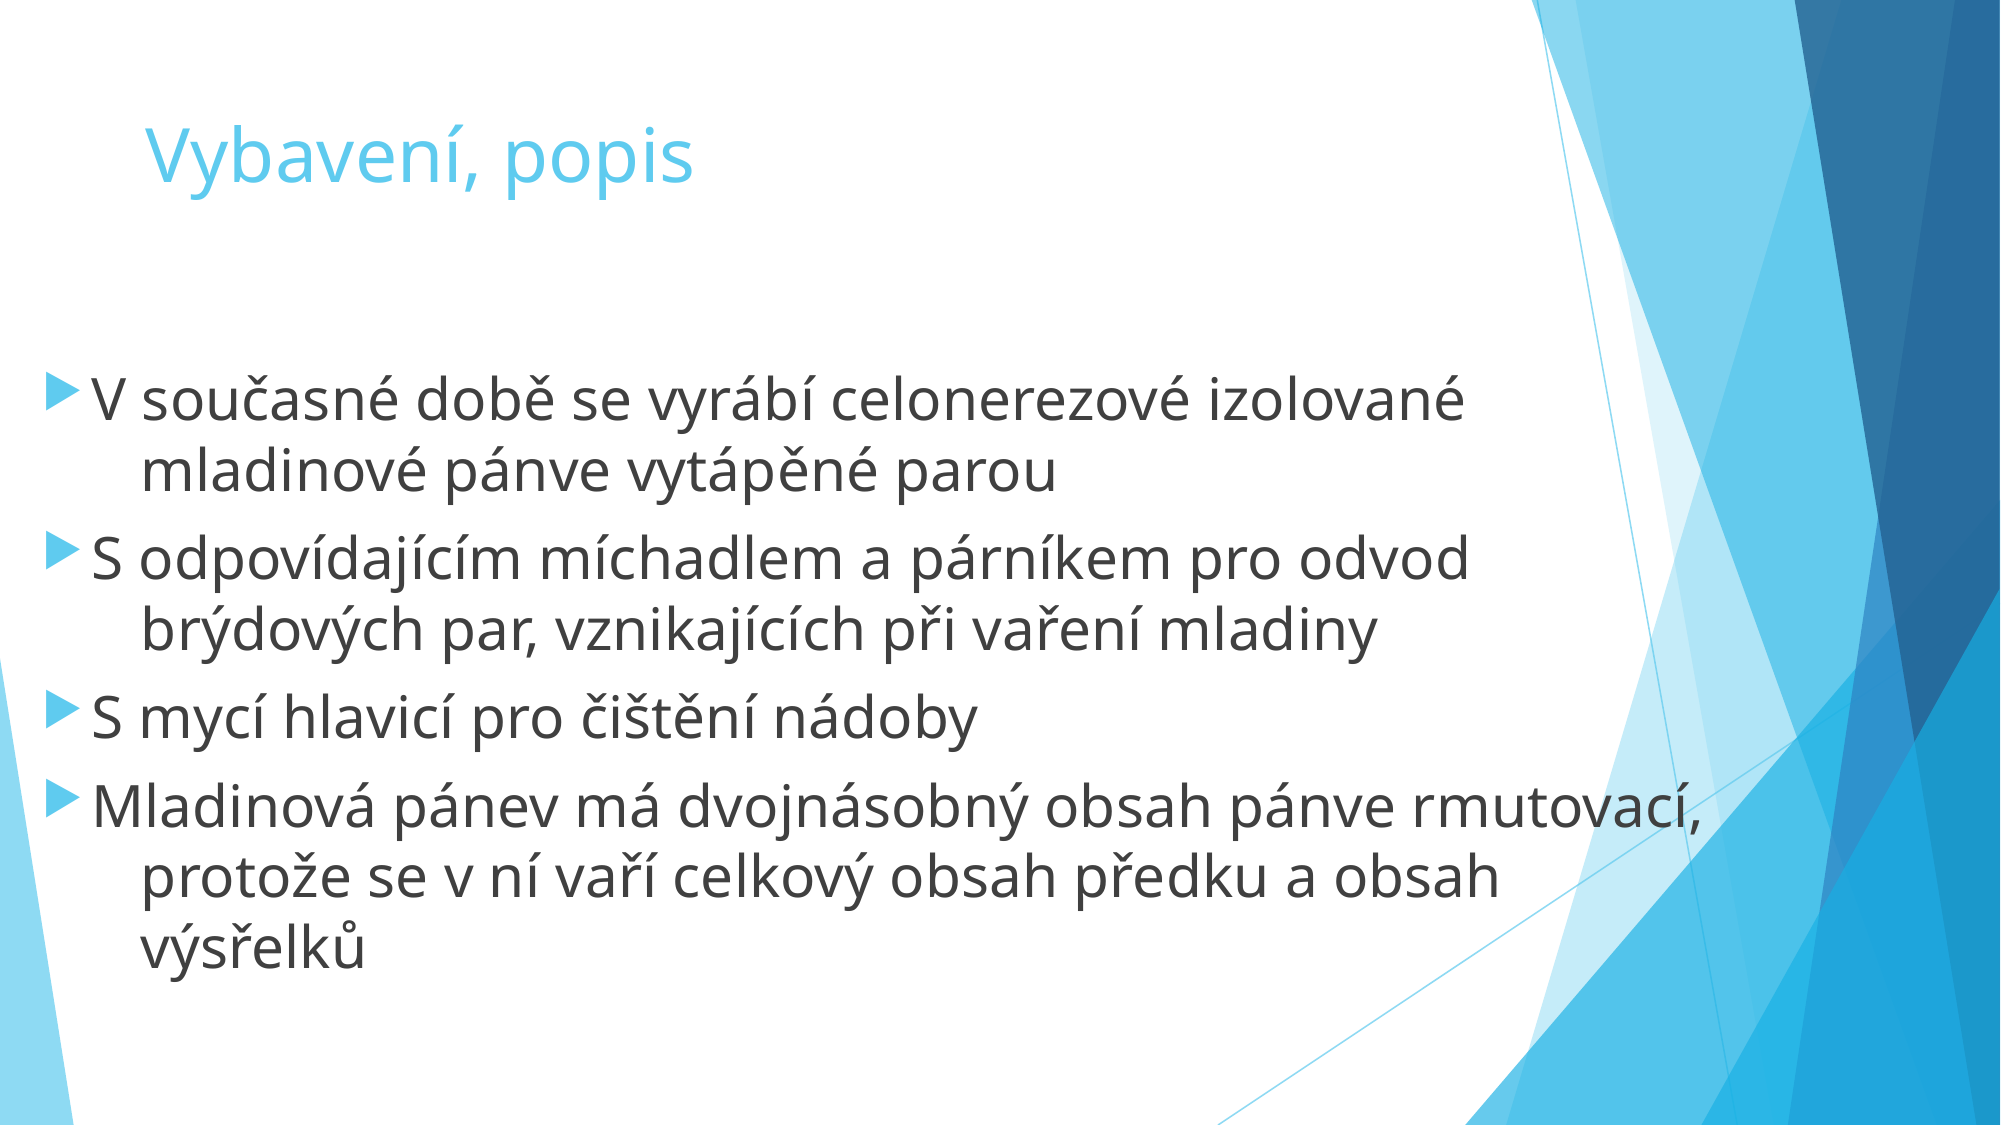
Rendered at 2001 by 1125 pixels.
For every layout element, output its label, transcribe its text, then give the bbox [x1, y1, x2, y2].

title Vybavení, popis [111, 99, 1522, 317]
list V současné době se vyrábí celonerezové izolované mladinové pánve vytápěné parou S odpovídajícím míchadlem a párníkem pro odvod brýdových par, vznikajících při vaření mladiny S mycí hlavicí pro čištění nádoby Mladinová pánev má dvojnásobný obsah pánve rmutovací, protože se v ní vaří celkový obsah předku a obsah výsřelků [26, 354, 1758, 992]
